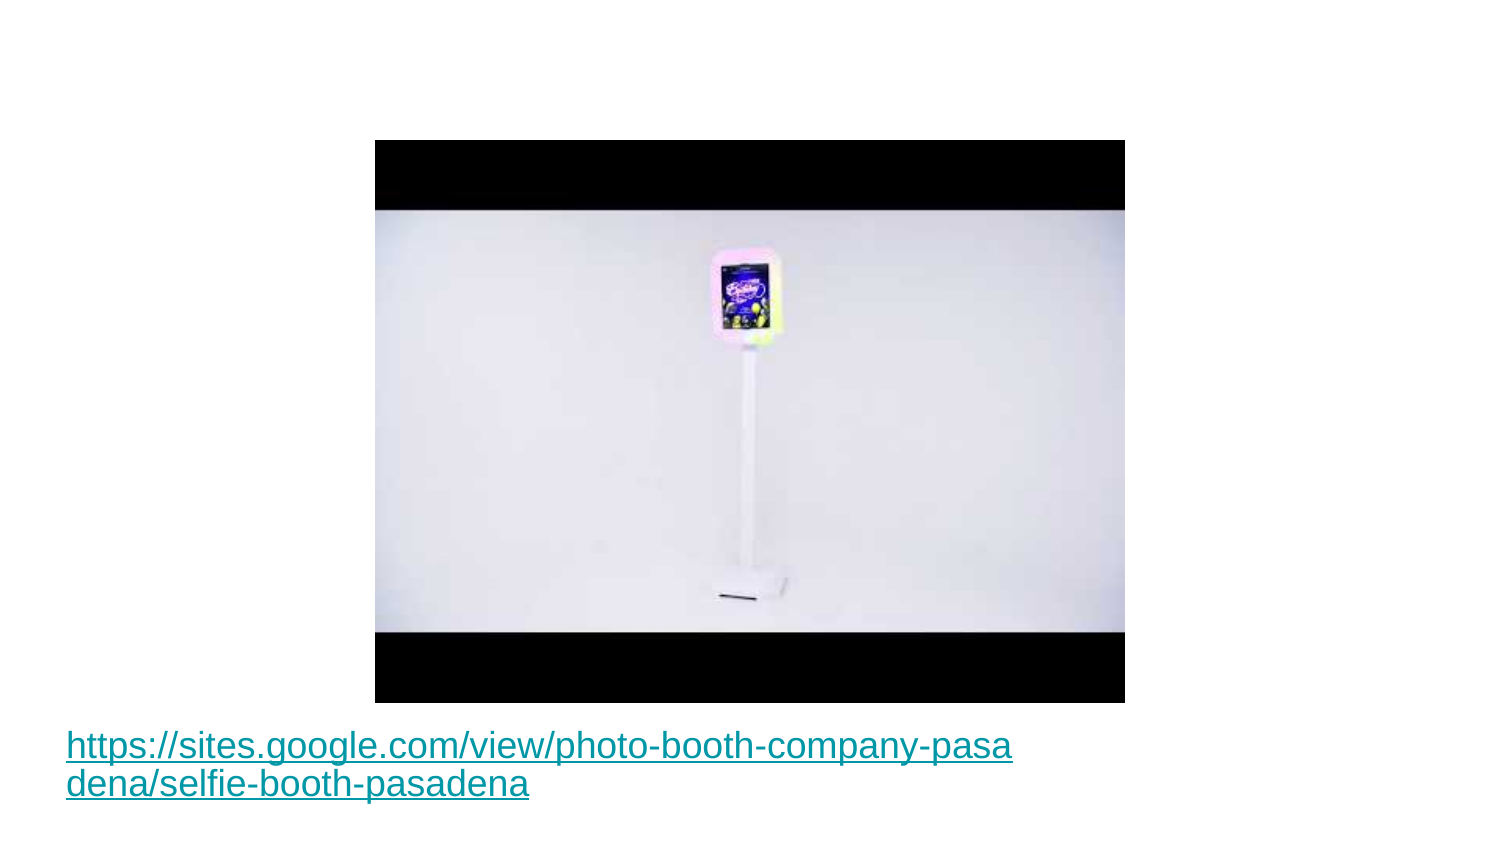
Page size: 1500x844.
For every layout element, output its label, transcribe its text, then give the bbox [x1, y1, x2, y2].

list https://sites.google.com/view/photo-booth-company-pasadena/selfie-booth-pasadena [51, 694, 1036, 794]
picture [375, 140, 1125, 704]
